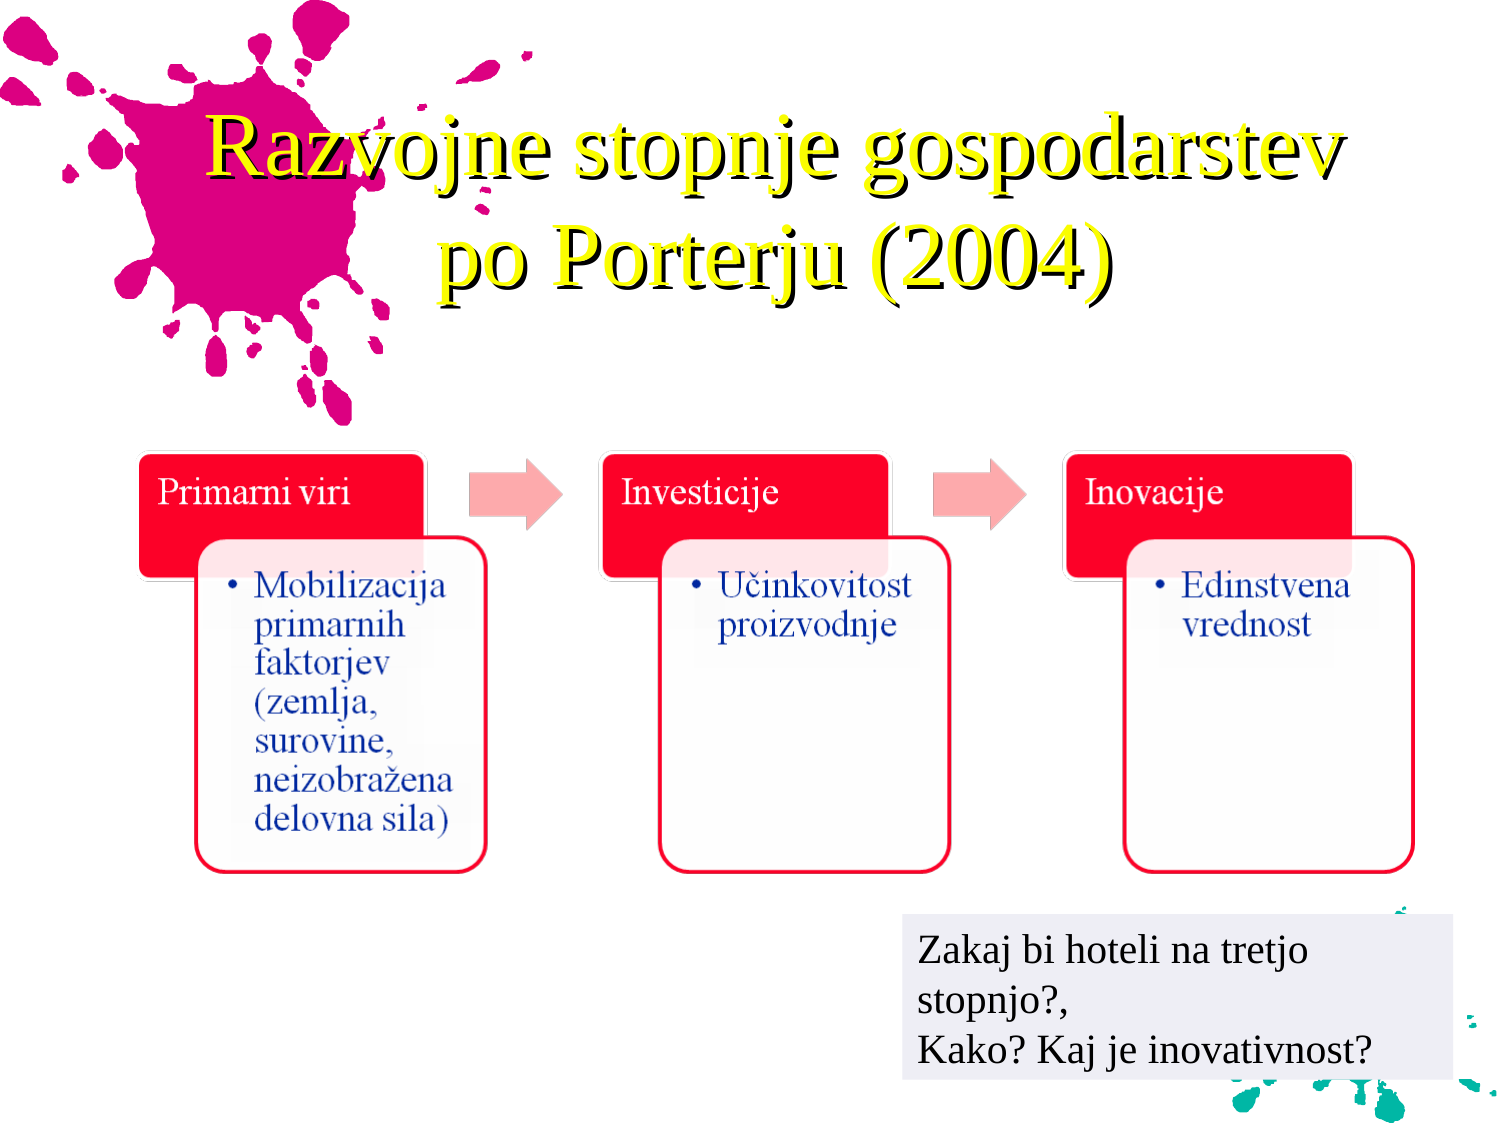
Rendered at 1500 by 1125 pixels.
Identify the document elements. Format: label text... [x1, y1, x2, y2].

text_box [134, 311, 1416, 1015]
title Razvojne stopnje gospodarstev po Porterju (2004) [137, 76, 1413, 311]
text_box Zakaj bi hoteli na tretjo stopnjo?, Kako? Kaj je inovativnost? [902, 914, 1454, 1080]
